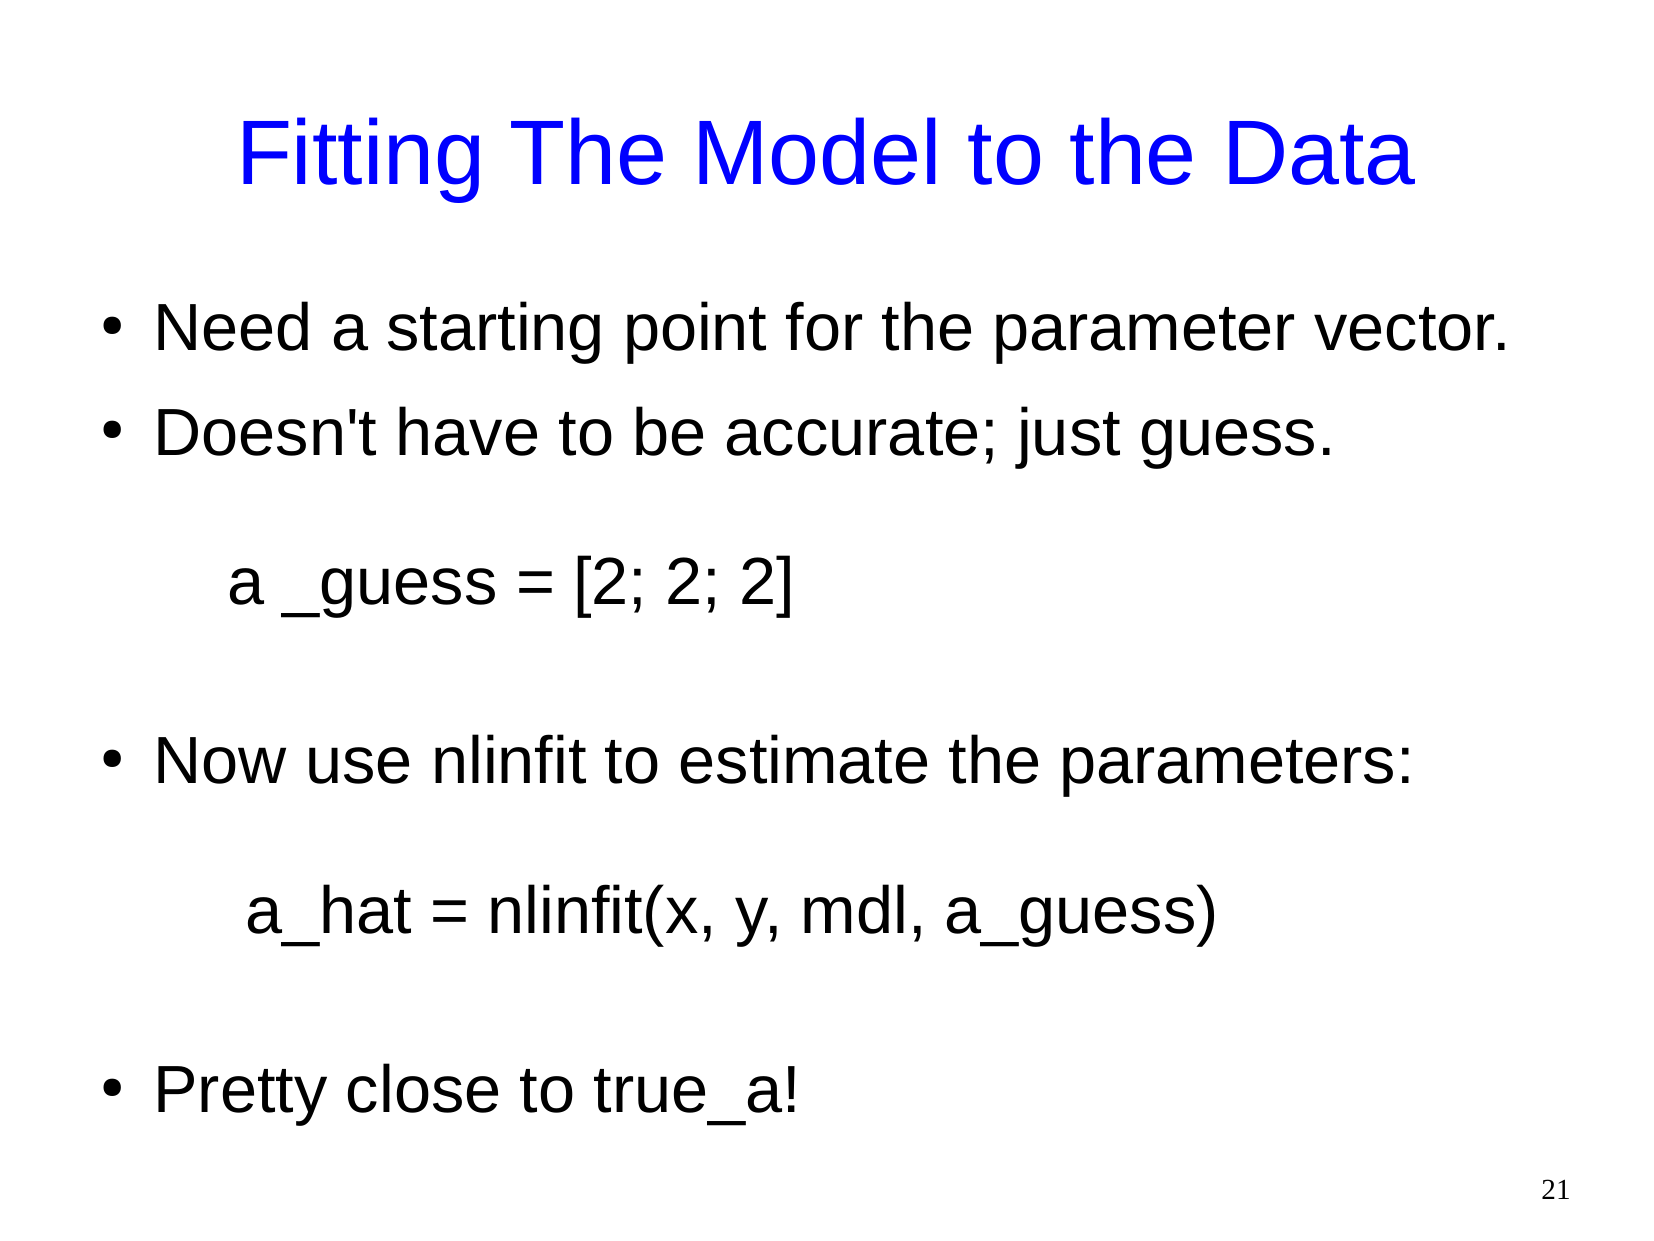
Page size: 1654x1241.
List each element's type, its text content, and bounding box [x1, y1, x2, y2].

title Fitting The Model to the Data [82, 56, 1571, 250]
list Need a starting point for the parameter vector. Doesn't have to be accurate; just guess. a _guess = [2; 2; 2] Now use nlinfit to estimate the parameters: a_hat = nlinfit(x, y, mdl, a_guess) Pretty close to true_a! [82, 290, 1571, 1127]
